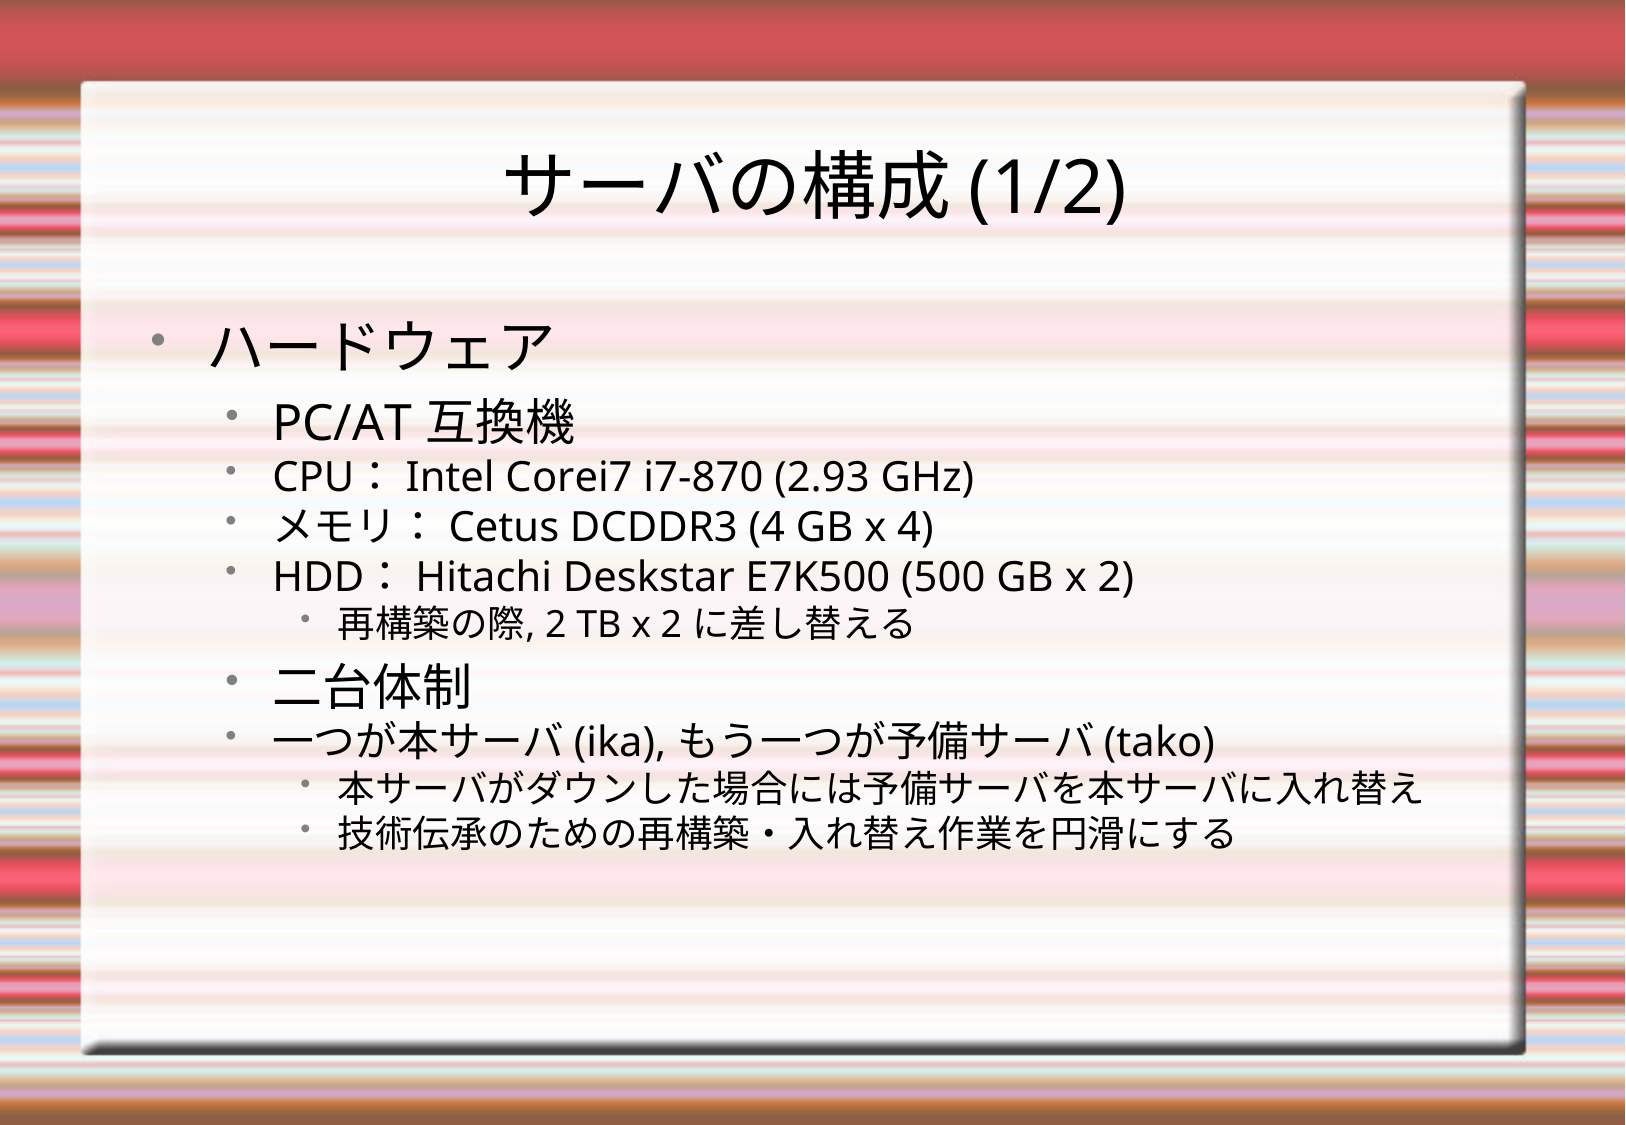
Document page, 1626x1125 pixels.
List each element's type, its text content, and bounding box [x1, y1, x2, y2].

list ハードウェア PC/AT 互換機 CPU： Intel Corei7 i7-870 (2.93 GHz) メモリ： Cetus DCDDR3 (4 GB x 4) HDD： Hitachi Deskstar E7K500 (500 GB x 2) 再構築の際, 2 TB x 2 に差し替える 二台体制 一つが本サーバ (ika), もう一つが予備サーバ (tako) 本サーバがダウンした場合には予備サーバを本サーバに入れ替え 技術伝承のための再構築・入れ替え作業を円滑にする [135, 302, 1494, 1041]
picture [0, 0, 1625, 1125]
title サーバの構成 (1/2) [135, 90, 1494, 278]
